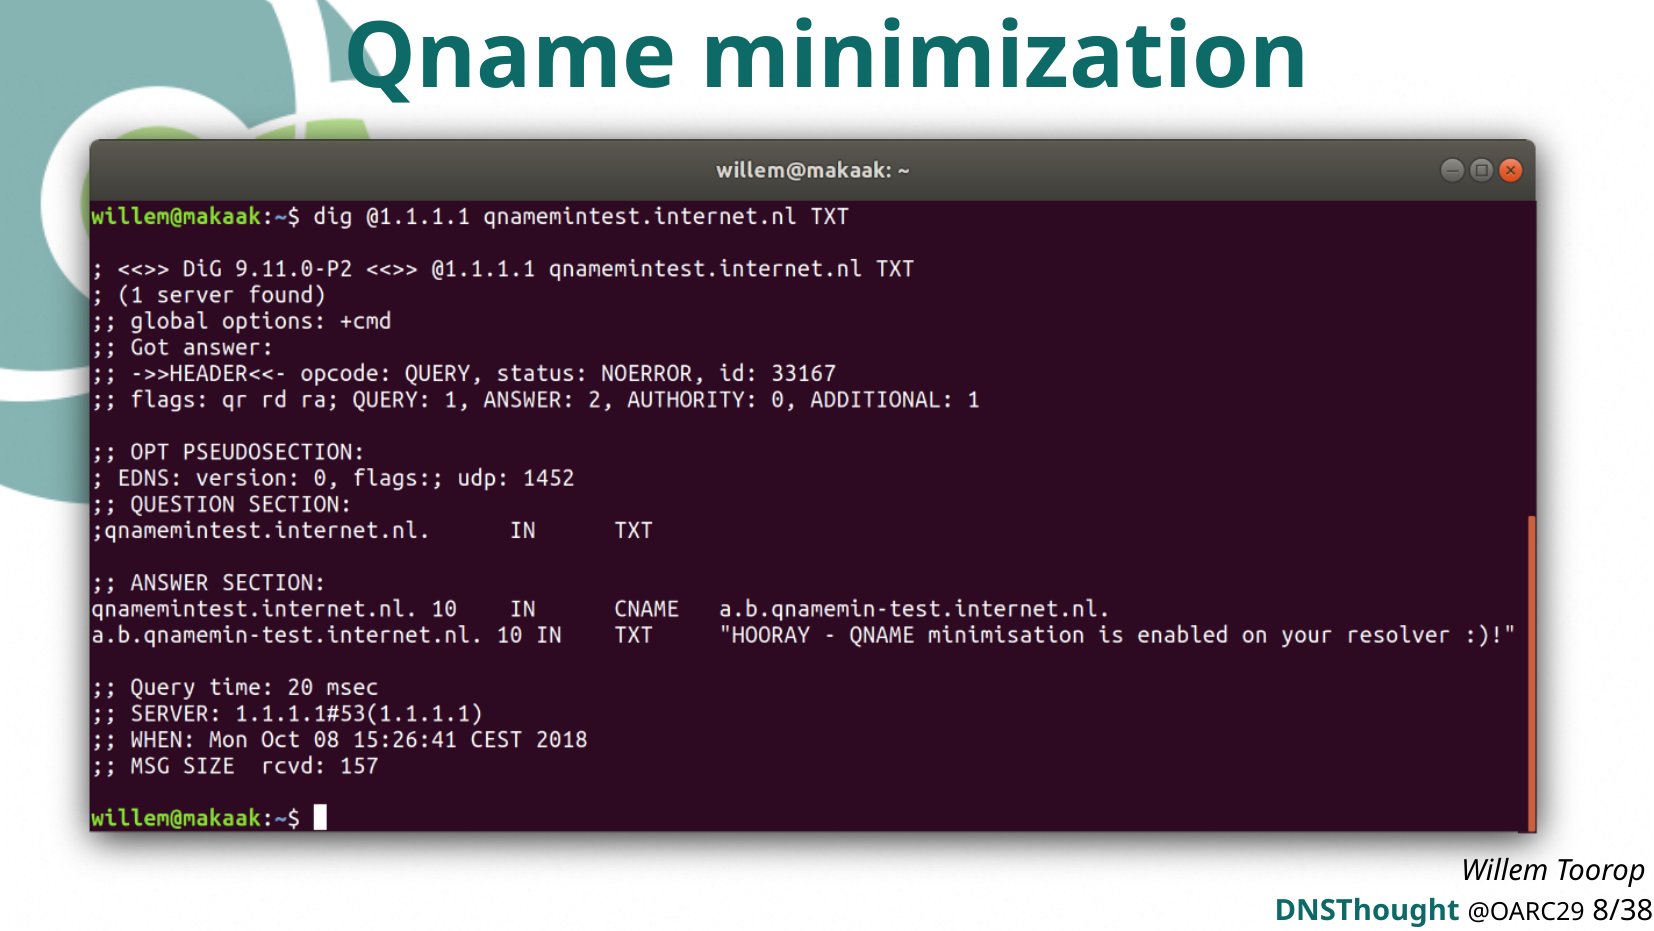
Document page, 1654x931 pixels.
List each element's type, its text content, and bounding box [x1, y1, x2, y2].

title Qname minimization [82, 8, 1571, 73]
picture [0, 0, 1654, 931]
